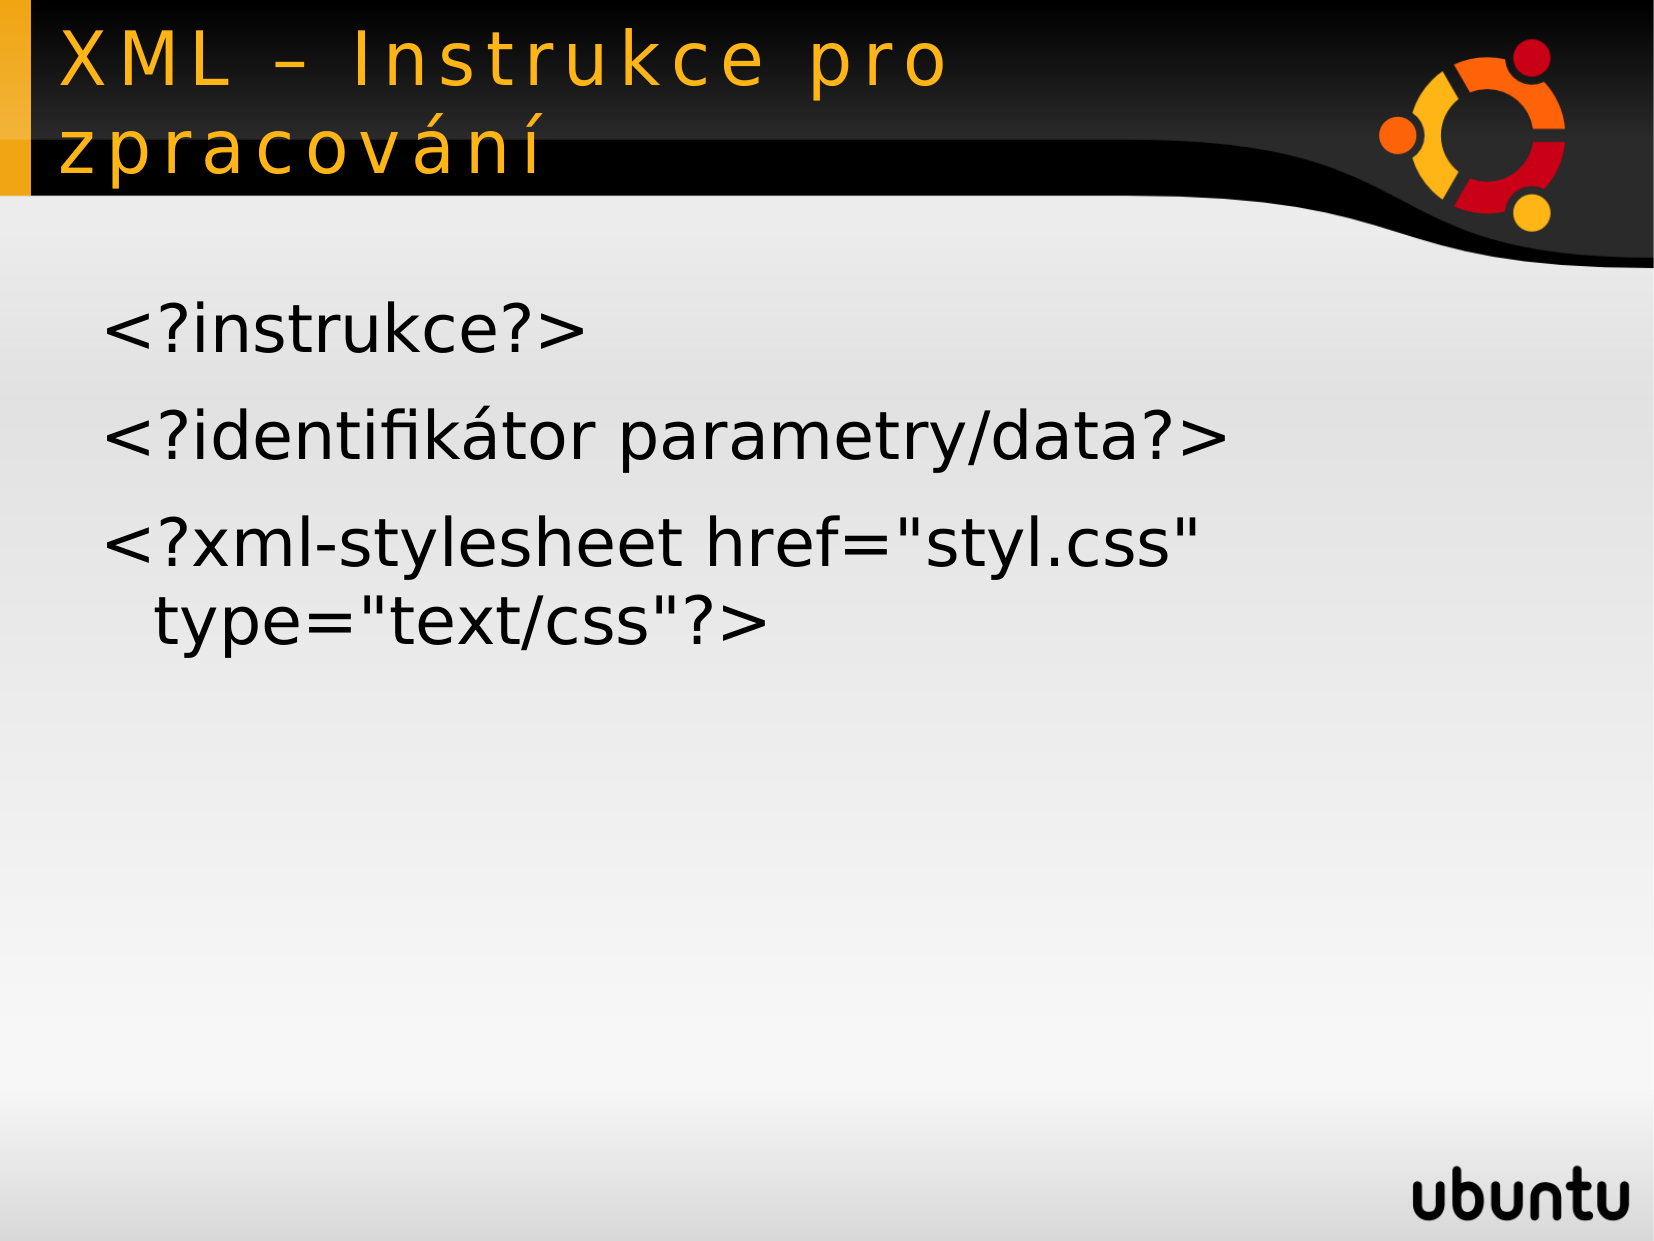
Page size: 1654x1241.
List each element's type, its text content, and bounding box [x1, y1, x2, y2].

picture [0, 0, 1654, 1241]
list <?instrukce?> <?identifikátor parametry/data?> <?xml-stylesheet href="styl.css" type="text/css"?> [82, 290, 1571, 1109]
title XML – Instrukce pro zpracování [59, 16, 1270, 191]
